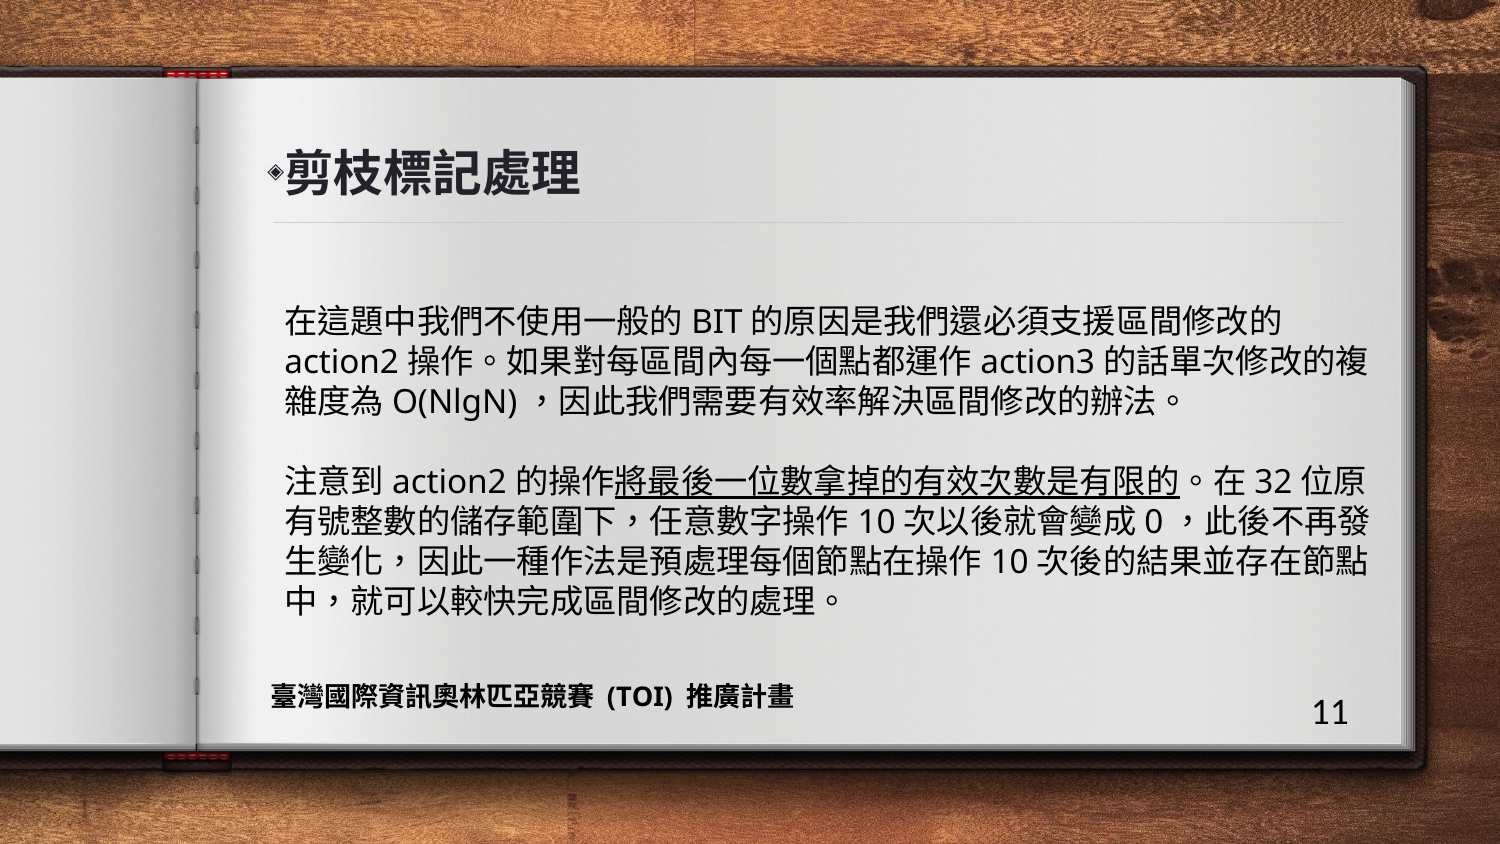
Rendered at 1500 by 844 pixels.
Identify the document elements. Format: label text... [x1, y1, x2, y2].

text_box [1295, 672, 1386, 737]
text_box 在這題中我們不使用一般的BIT的原因是我們還必須支援區間修改的action2操作。如果對每區間內每一個點都運作action3的話單次修改的複雜度為O(NlgN)，因此我們需要有效率解決區間修改的辦法。 注意到action2的操作將最後一位數拿掉的有效次數是有限的。在32位原有號整數的儲存範圍下，任意數字操作10次以後就會變成0，此後不再發生變化，因此一種作法是預處理每個節點在操作10次後的結果並存在節點中，就可以較快完成區間修改的處理。 [269, 293, 1386, 632]
list 剪枝標記處理 [252, 126, 1194, 216]
